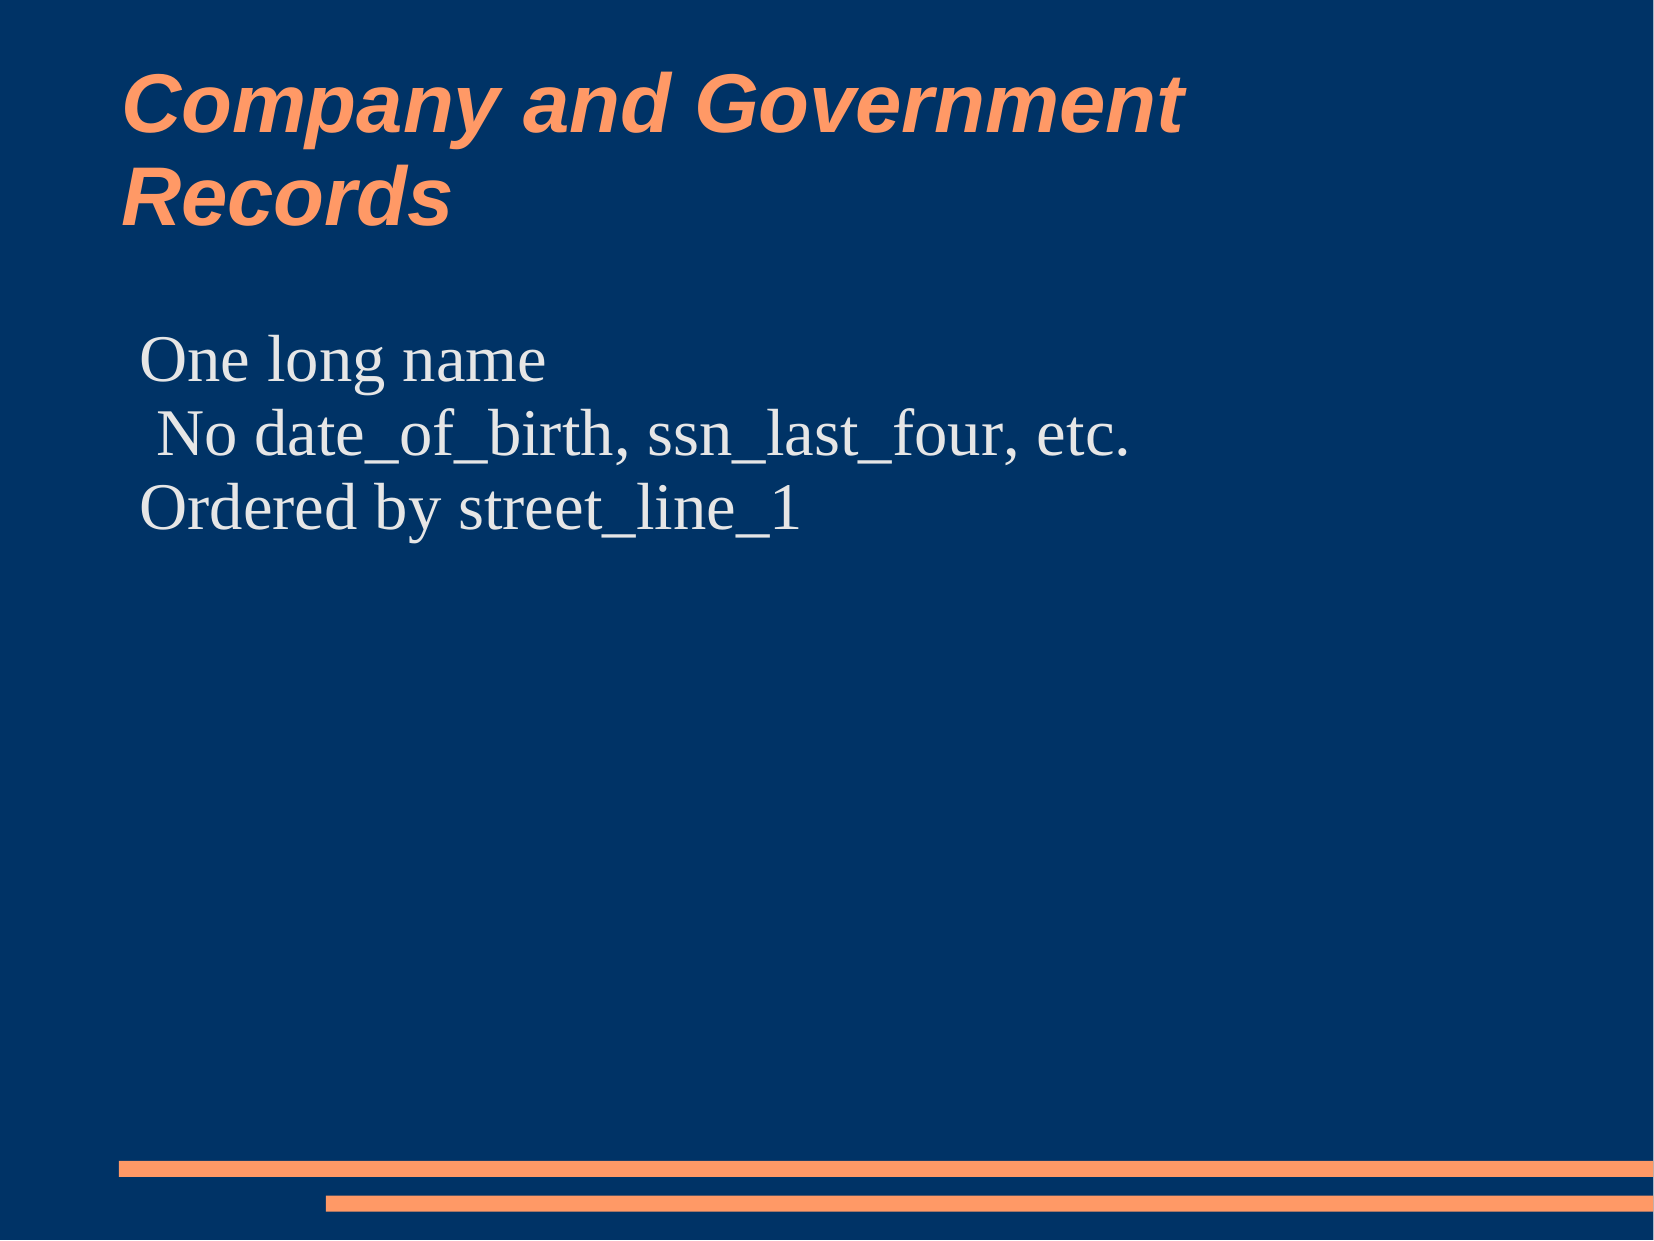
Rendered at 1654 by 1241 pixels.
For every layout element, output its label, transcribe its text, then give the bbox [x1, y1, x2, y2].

title Company and Government Records [121, 46, 1534, 254]
list One long name No date_of_birth, ssn_last_four, etc. Ordered by street_line_1 [121, 322, 1561, 1118]
